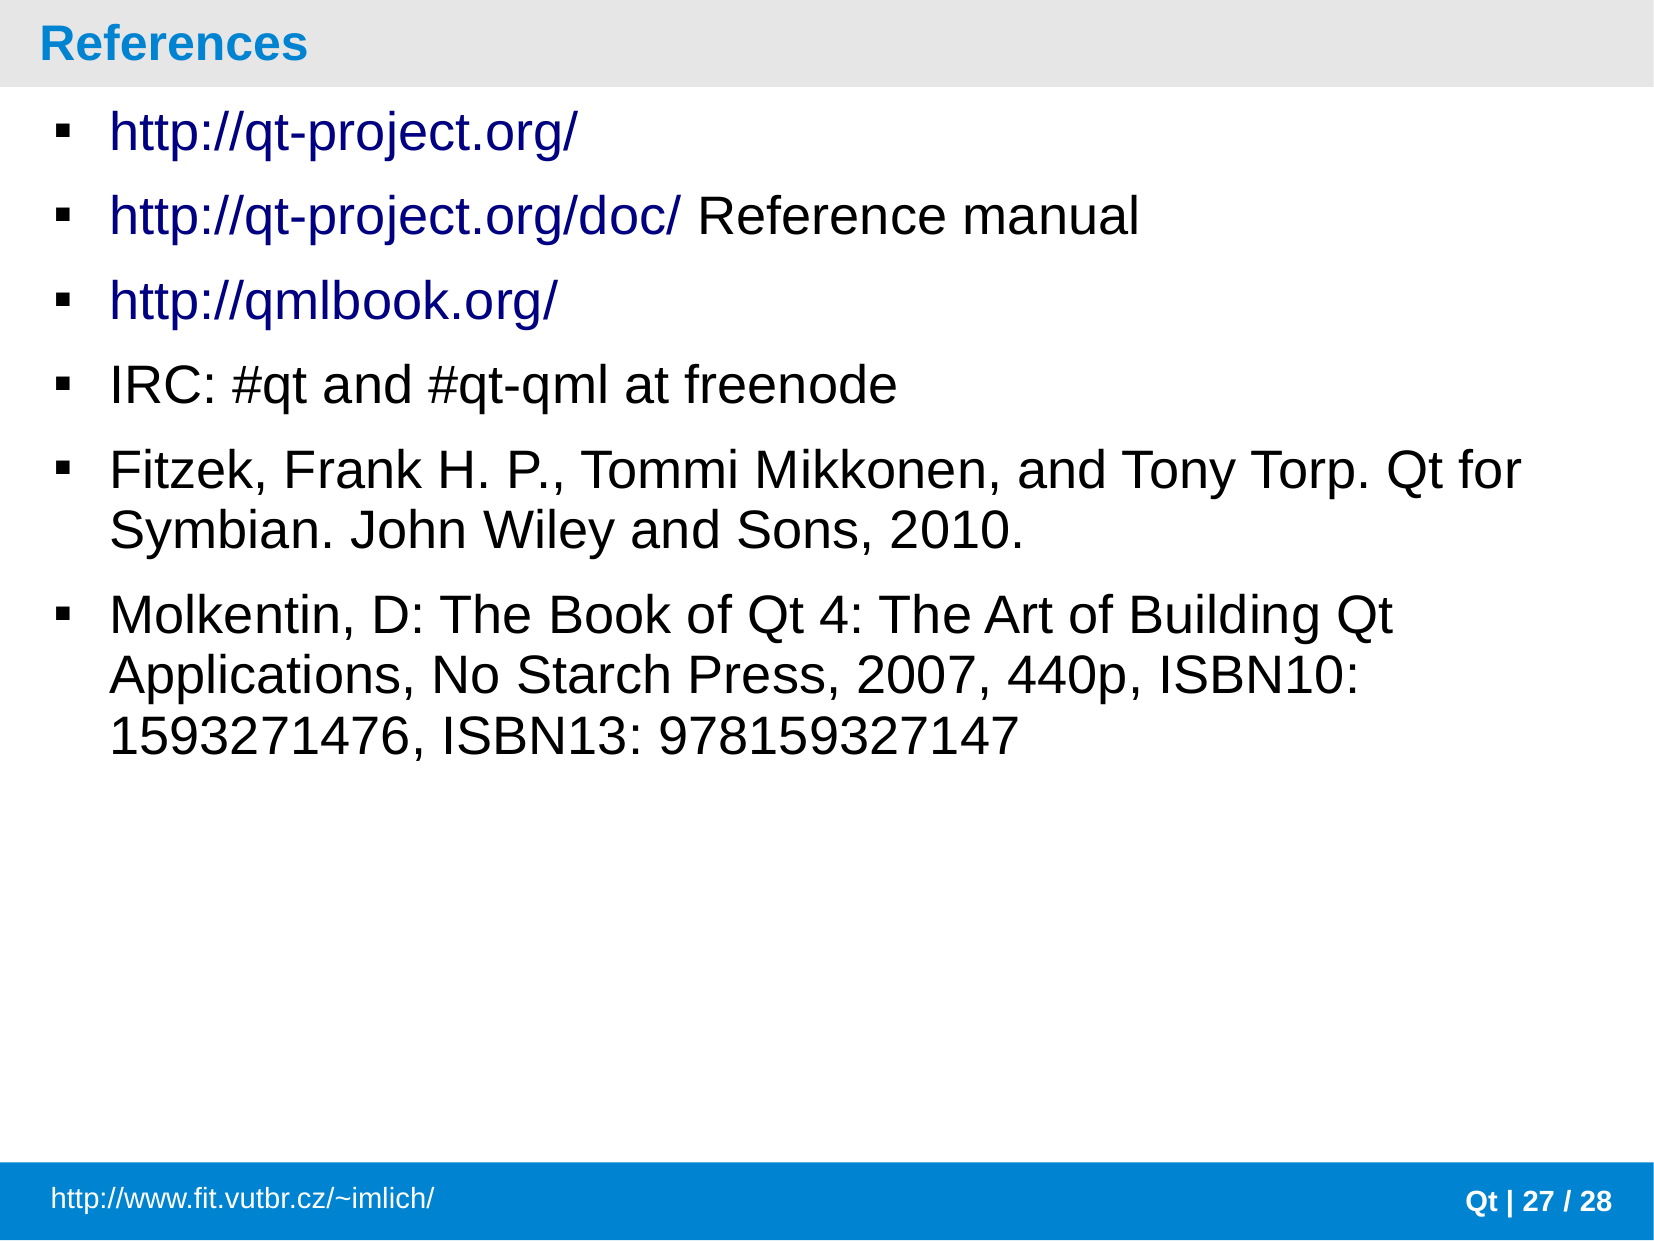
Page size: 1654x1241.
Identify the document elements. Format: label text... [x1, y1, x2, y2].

title References [39, 5, 1615, 81]
list http://qt-project.org/ http://qt-project.org/doc/ Reference manual http://qmlbook.org/ IRC: #qt and #qt-qml at freenode Fitzek, Frank H. P., Tommi Mikkonen, and Tony Torp. Qt for Symbian. John Wiley and Sons, 2010. Molkentin, D: The Book of Qt 4: The Art of Building Qt Applications, No Starch Press, 2007, 440p, ISBN10: 1593271476, ISBN13: 978159327147 [38, 101, 1616, 1126]
